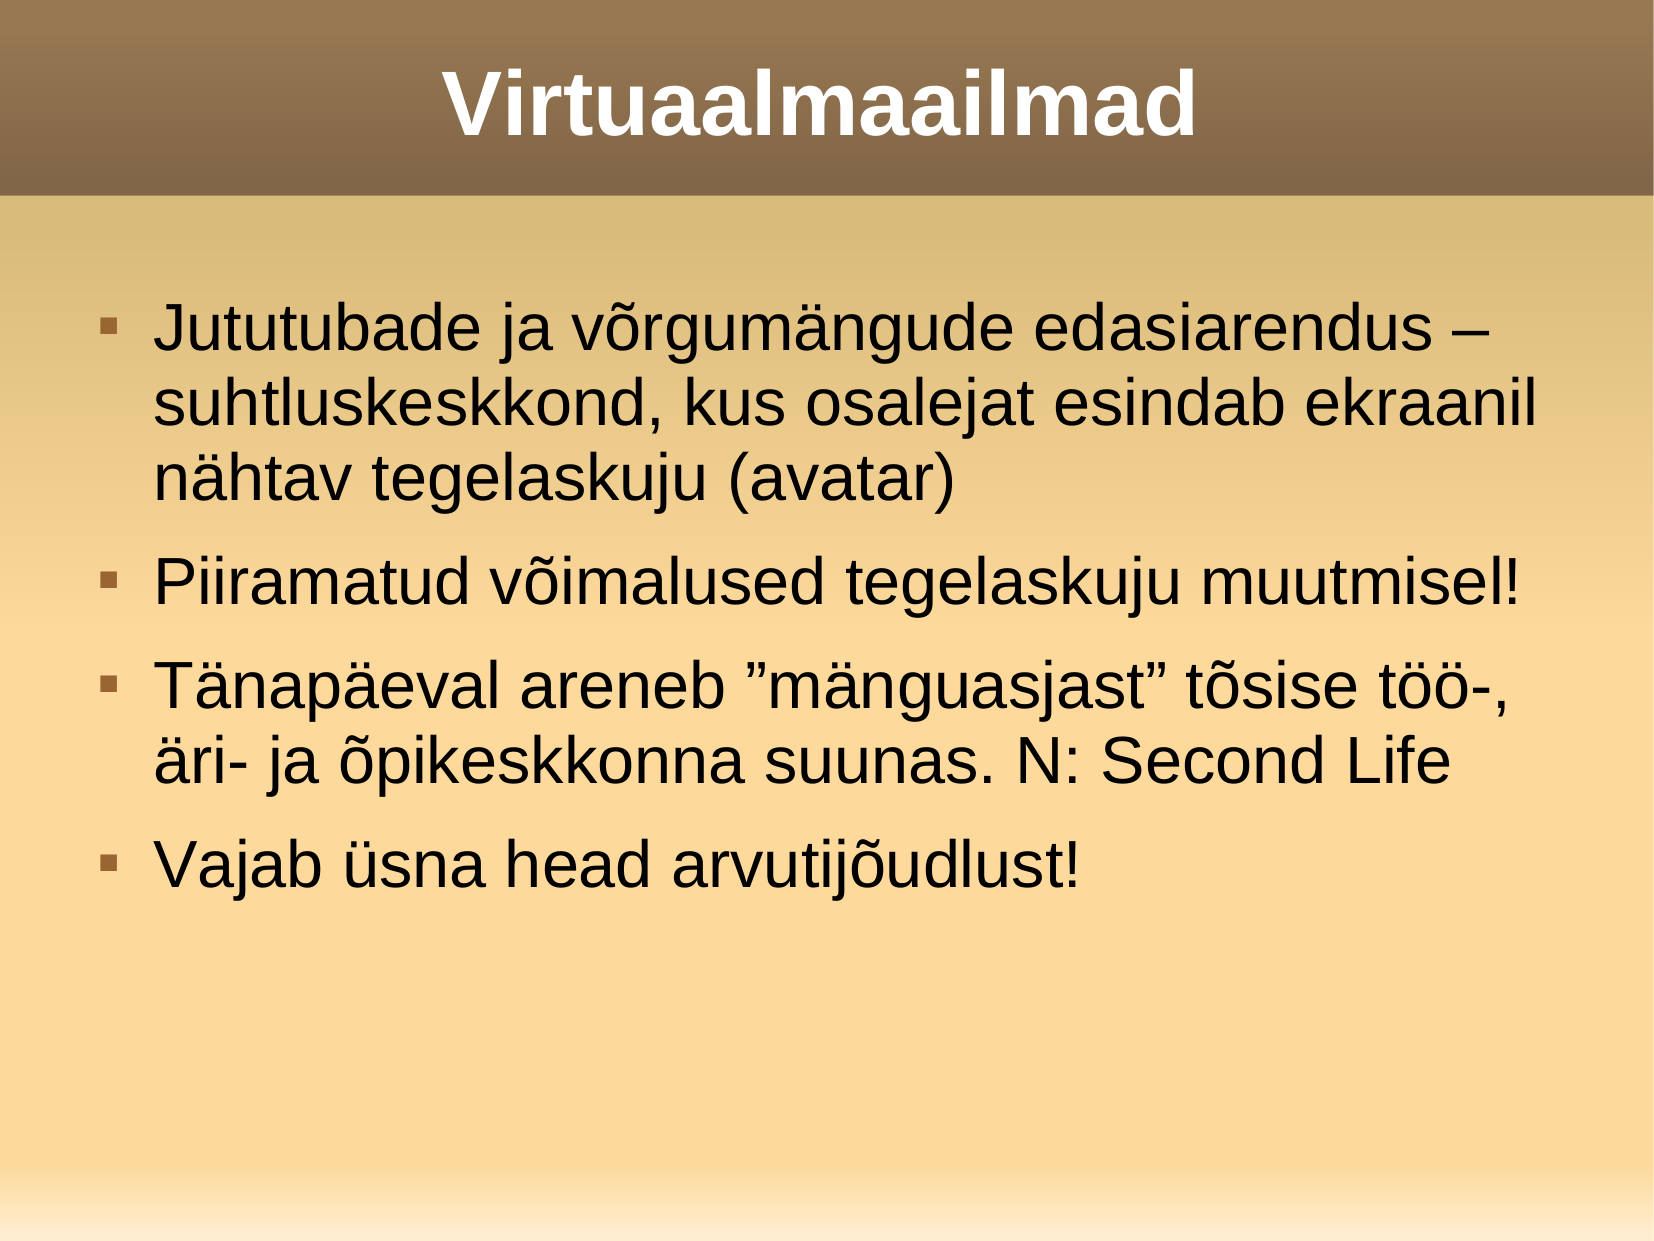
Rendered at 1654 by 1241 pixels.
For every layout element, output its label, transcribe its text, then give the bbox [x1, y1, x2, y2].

picture [0, 0, 1654, 1241]
title Virtuaalmaailmad [76, 7, 1565, 200]
list Jututubade ja võrgumängude edasiarendus – suhtluskeskkond, kus osalejat esindab ekraanil nähtav tegelaskuju (avatar) Piiramatud võimalused tegelaskuju muutmisel! Tänapäeval areneb ”mänguasjast” tõsise töö-, äri- ja õpikeskkonna suunas. N: Second Life Vajab üsna head arvutijõudlust! [82, 290, 1571, 1094]
